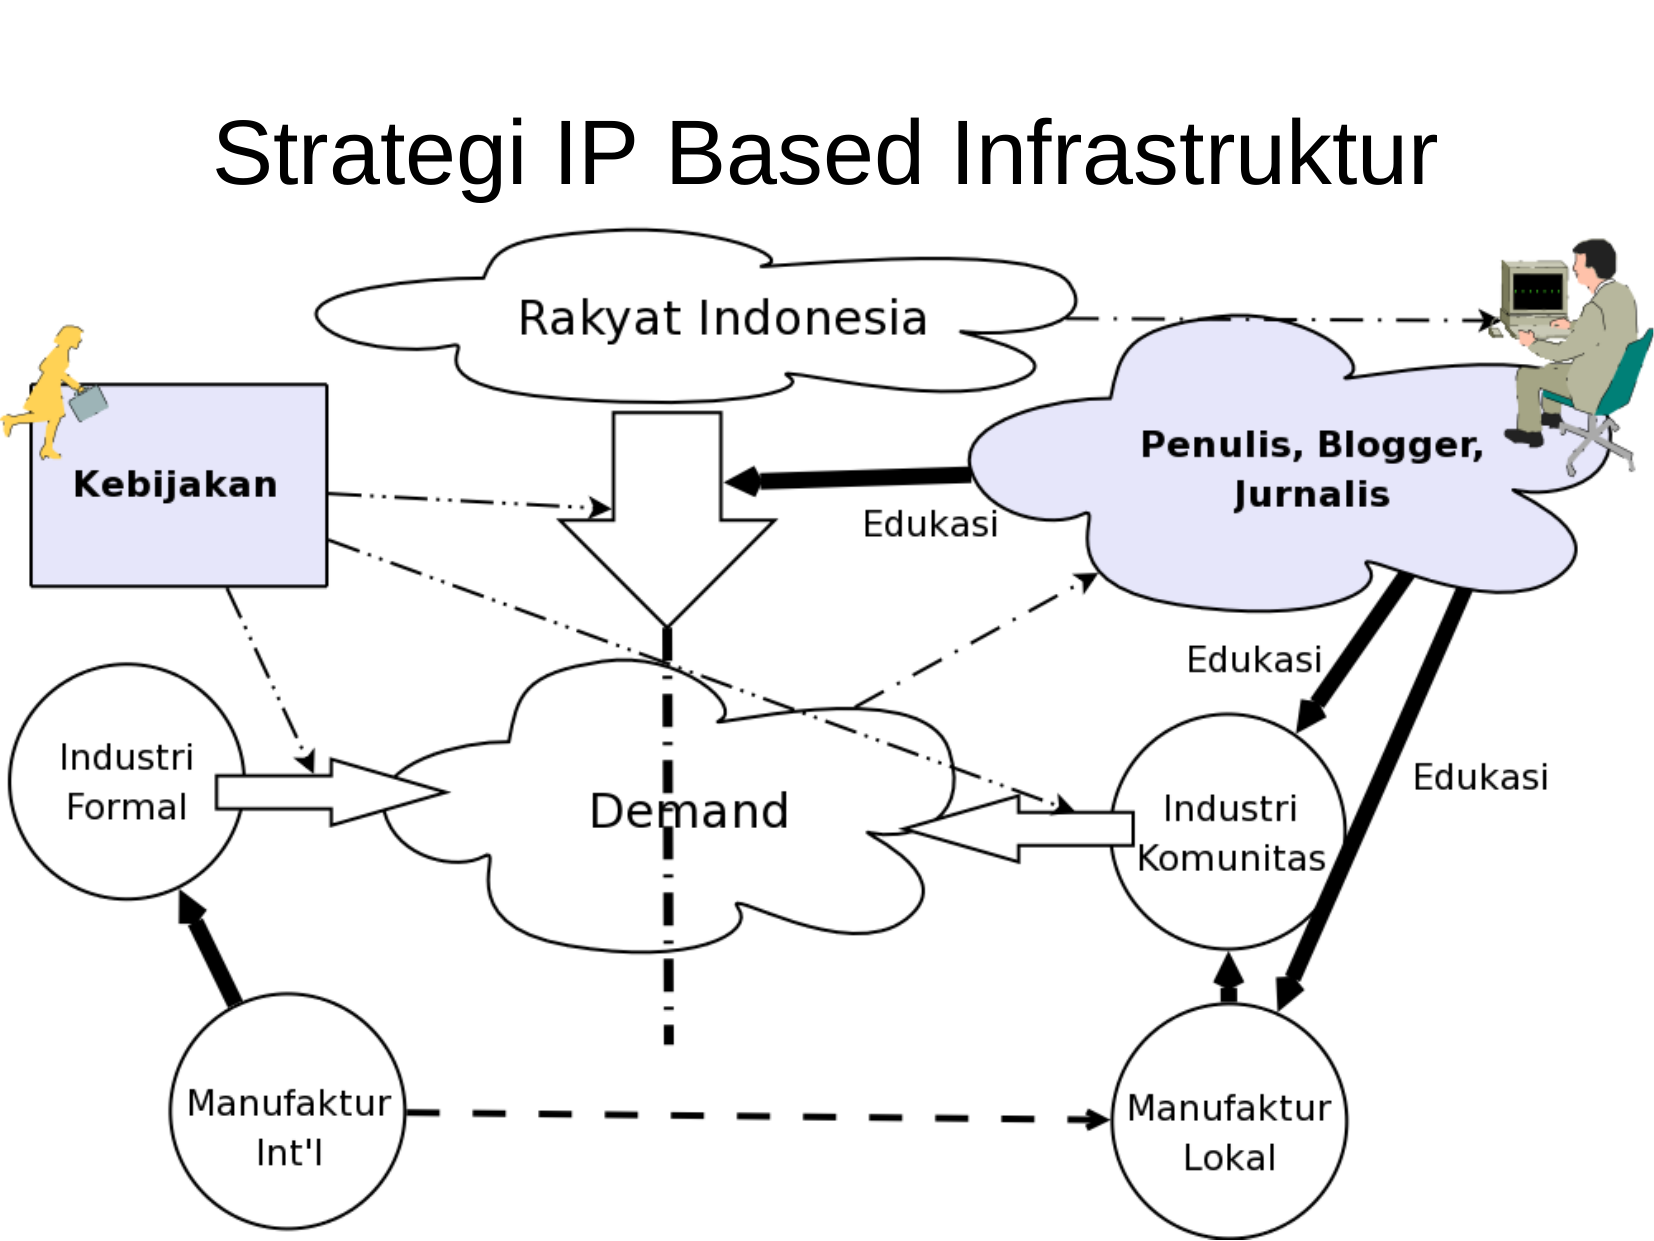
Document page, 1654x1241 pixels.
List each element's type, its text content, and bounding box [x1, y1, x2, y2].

title Strategi IP Based Infrastruktur [82, 56, 1571, 224]
picture [0, 224, 1654, 1240]
